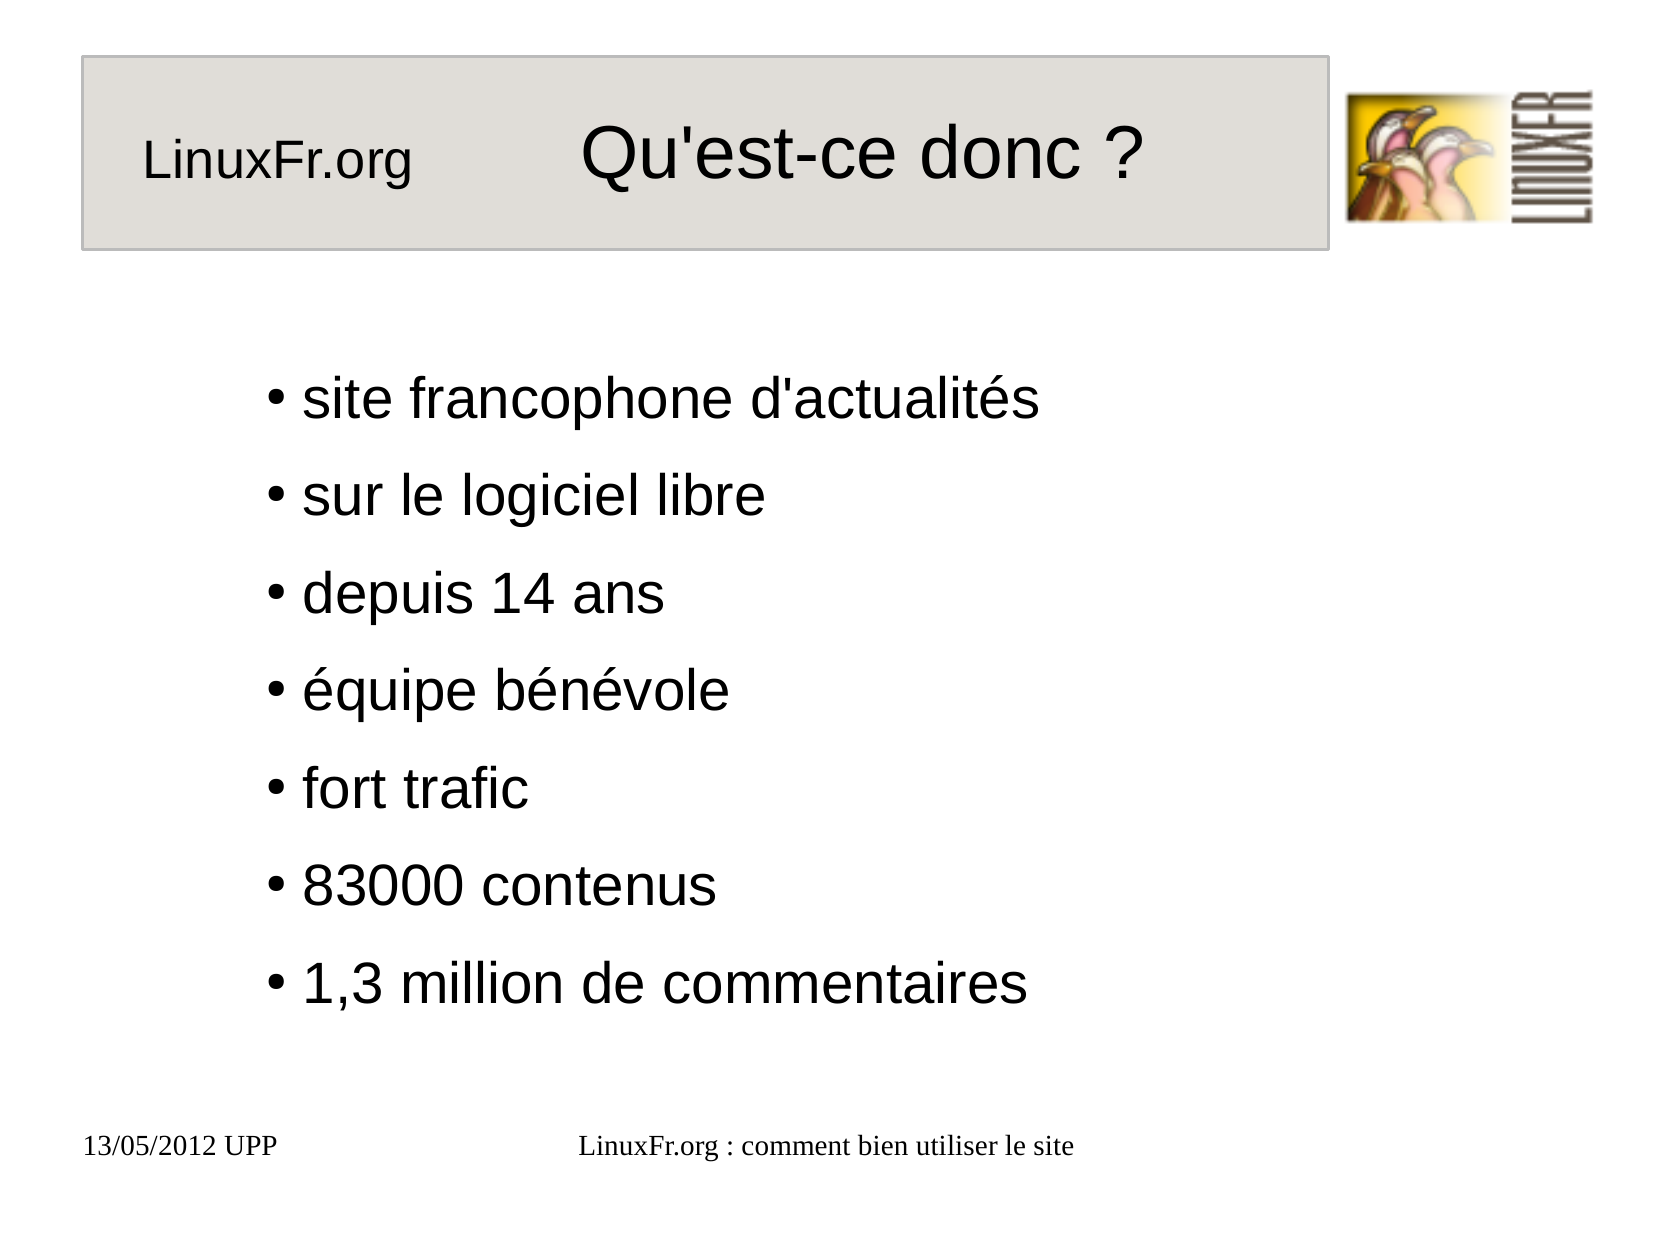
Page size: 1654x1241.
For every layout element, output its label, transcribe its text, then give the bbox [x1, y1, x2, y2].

subtitle site francophone d'actualités sur le logiciel libre depuis 14 ans équipe bénévole fort trafic 83000 contenus 1,3 million de commentaires [230, 235, 1477, 1040]
picture [1341, 88, 1601, 229]
title LinuxFr.org Qu'est-ce donc ? [82, 56, 1329, 250]
